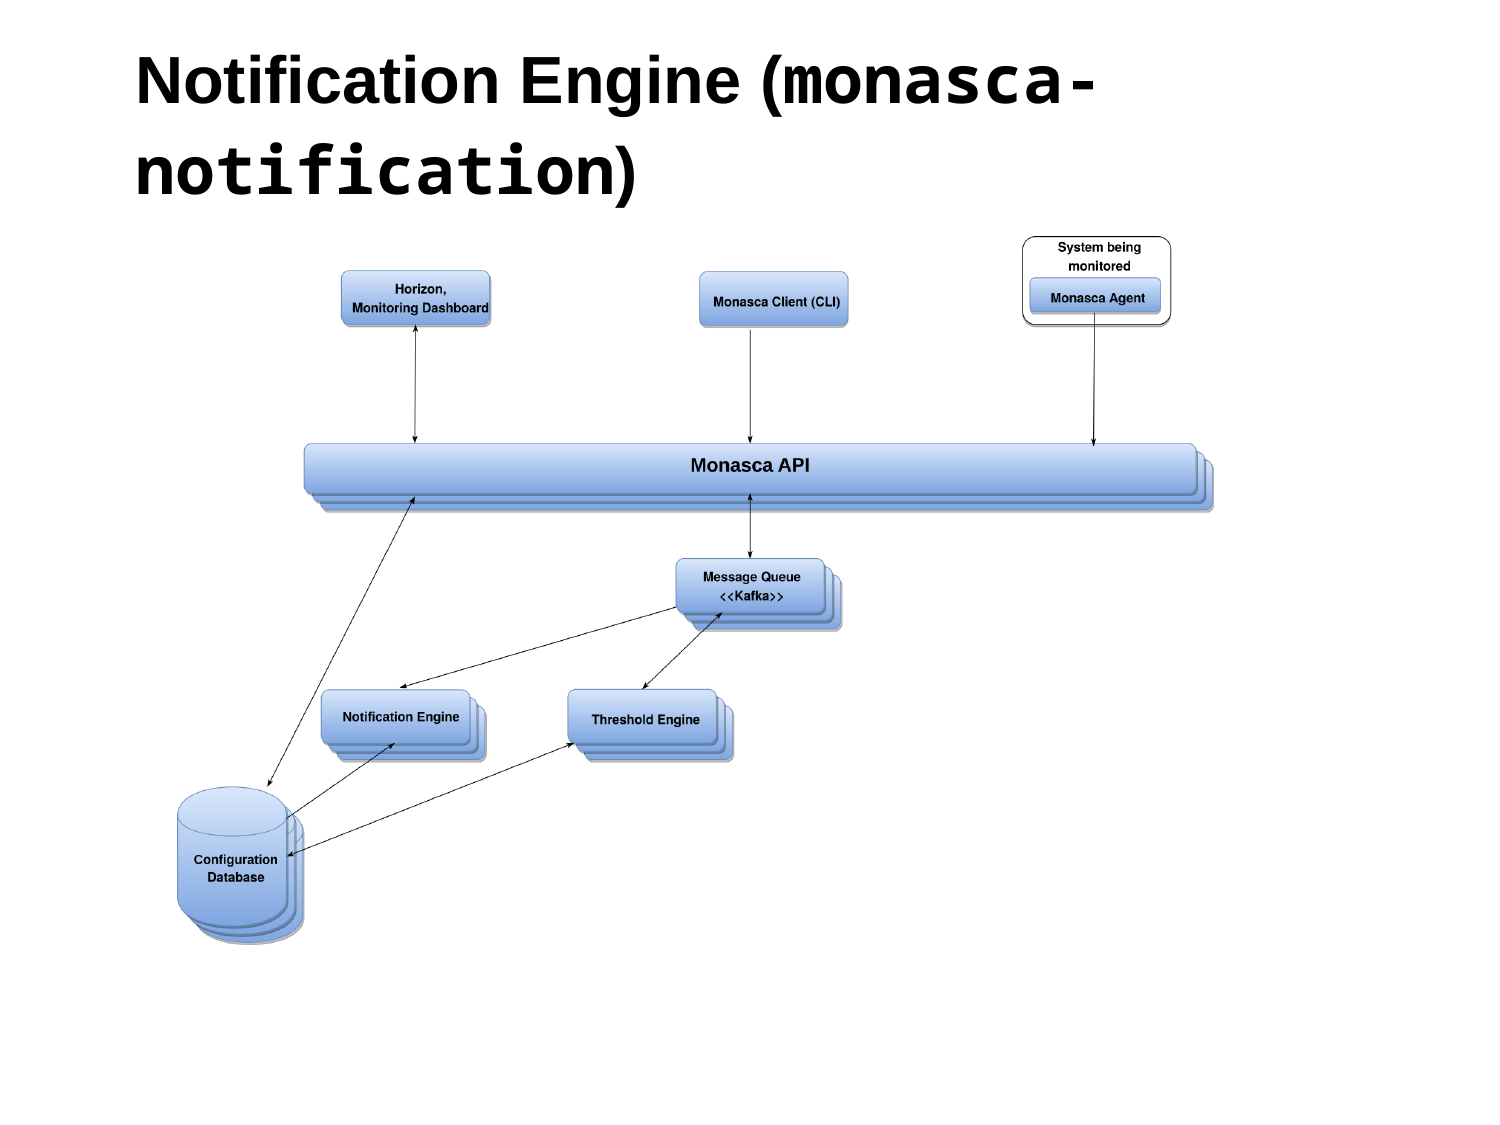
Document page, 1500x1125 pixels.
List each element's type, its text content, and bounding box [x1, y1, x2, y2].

title Notification Engine (monasca-notification) [135, 38, 1372, 207]
picture [177, 236, 1359, 945]
